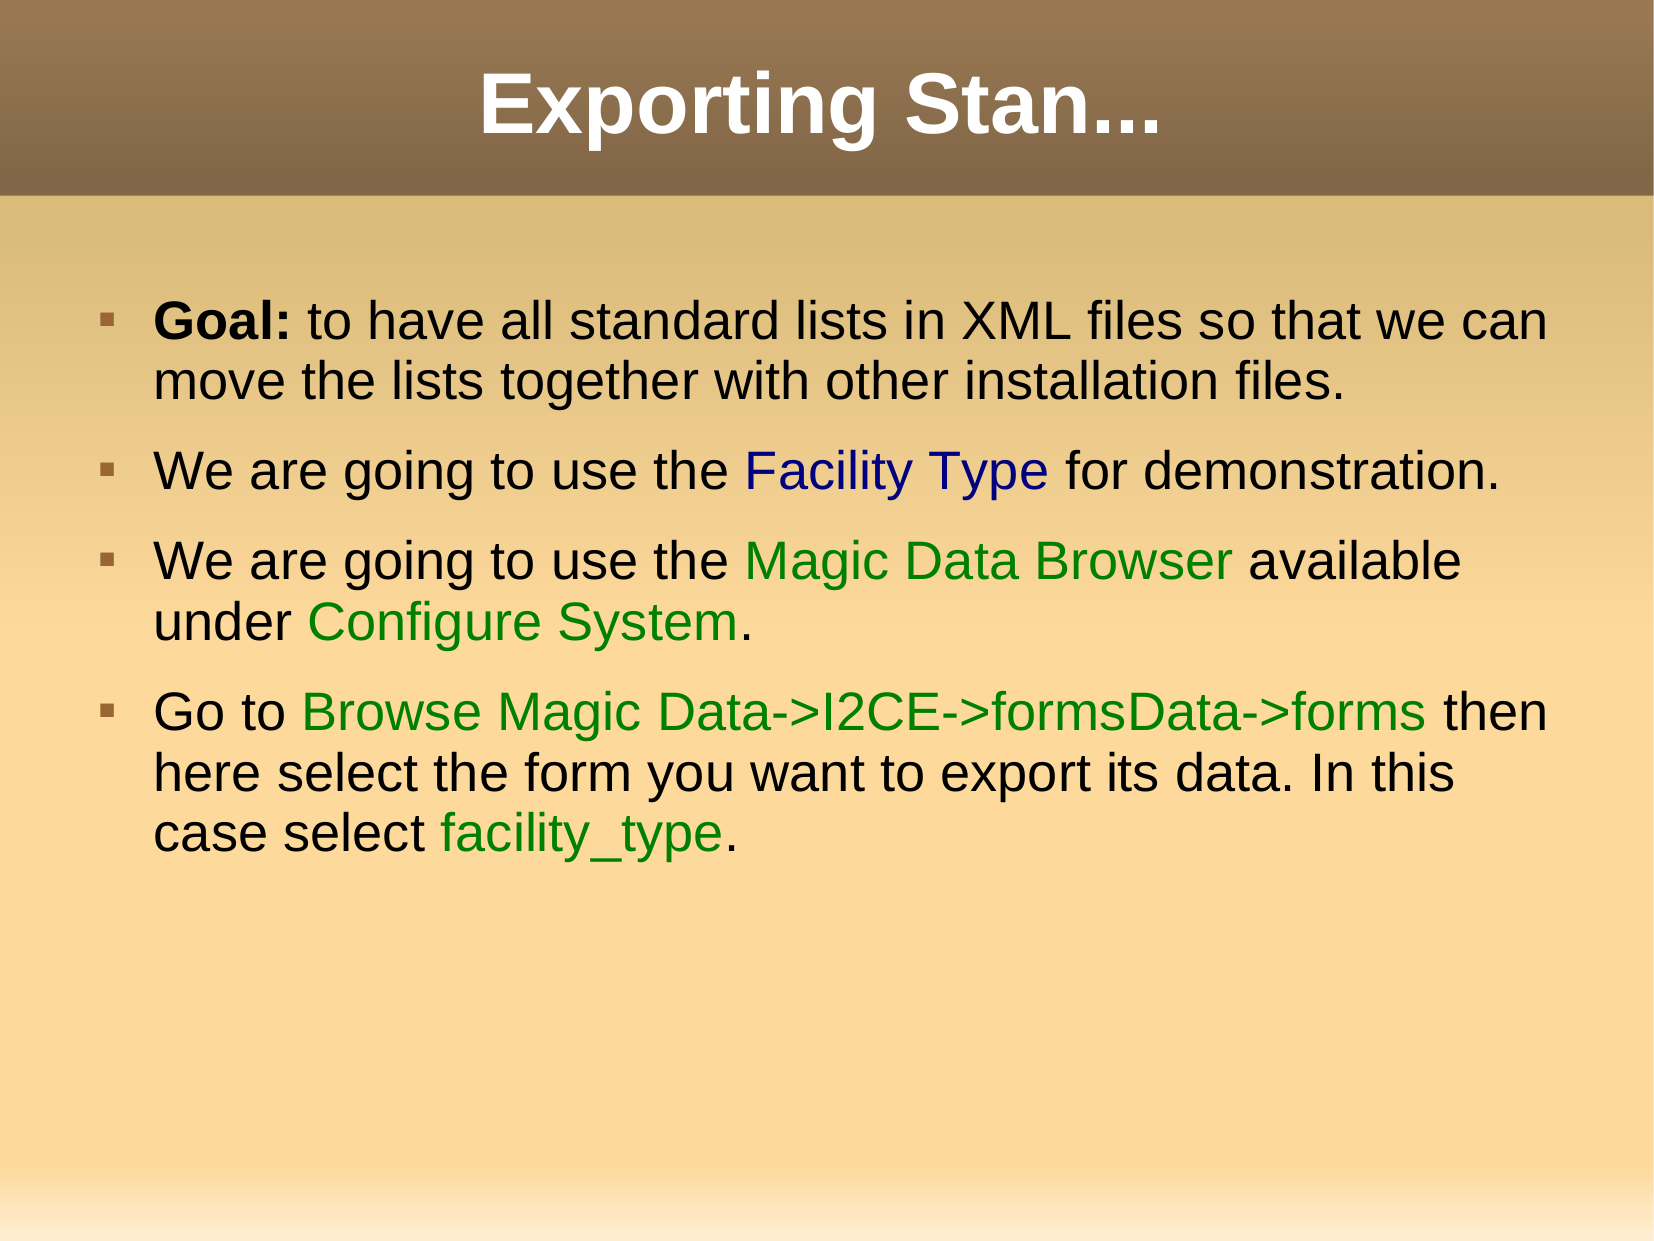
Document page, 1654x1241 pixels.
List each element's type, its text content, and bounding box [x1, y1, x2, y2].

title Exporting Stan... [76, 0, 1565, 208]
list Goal: to have all standard lists in XML files so that we can move the lists together with other installation files. We are going to use the Facility Type for demonstration. We are going to use the Magic Data Browser available under Configure System. Go to Browse Magic Data->I2CE->formsData->forms then here select the form you want to export its data. In this case select facility_type. [82, 290, 1571, 1109]
picture [0, 0, 1654, 1241]
